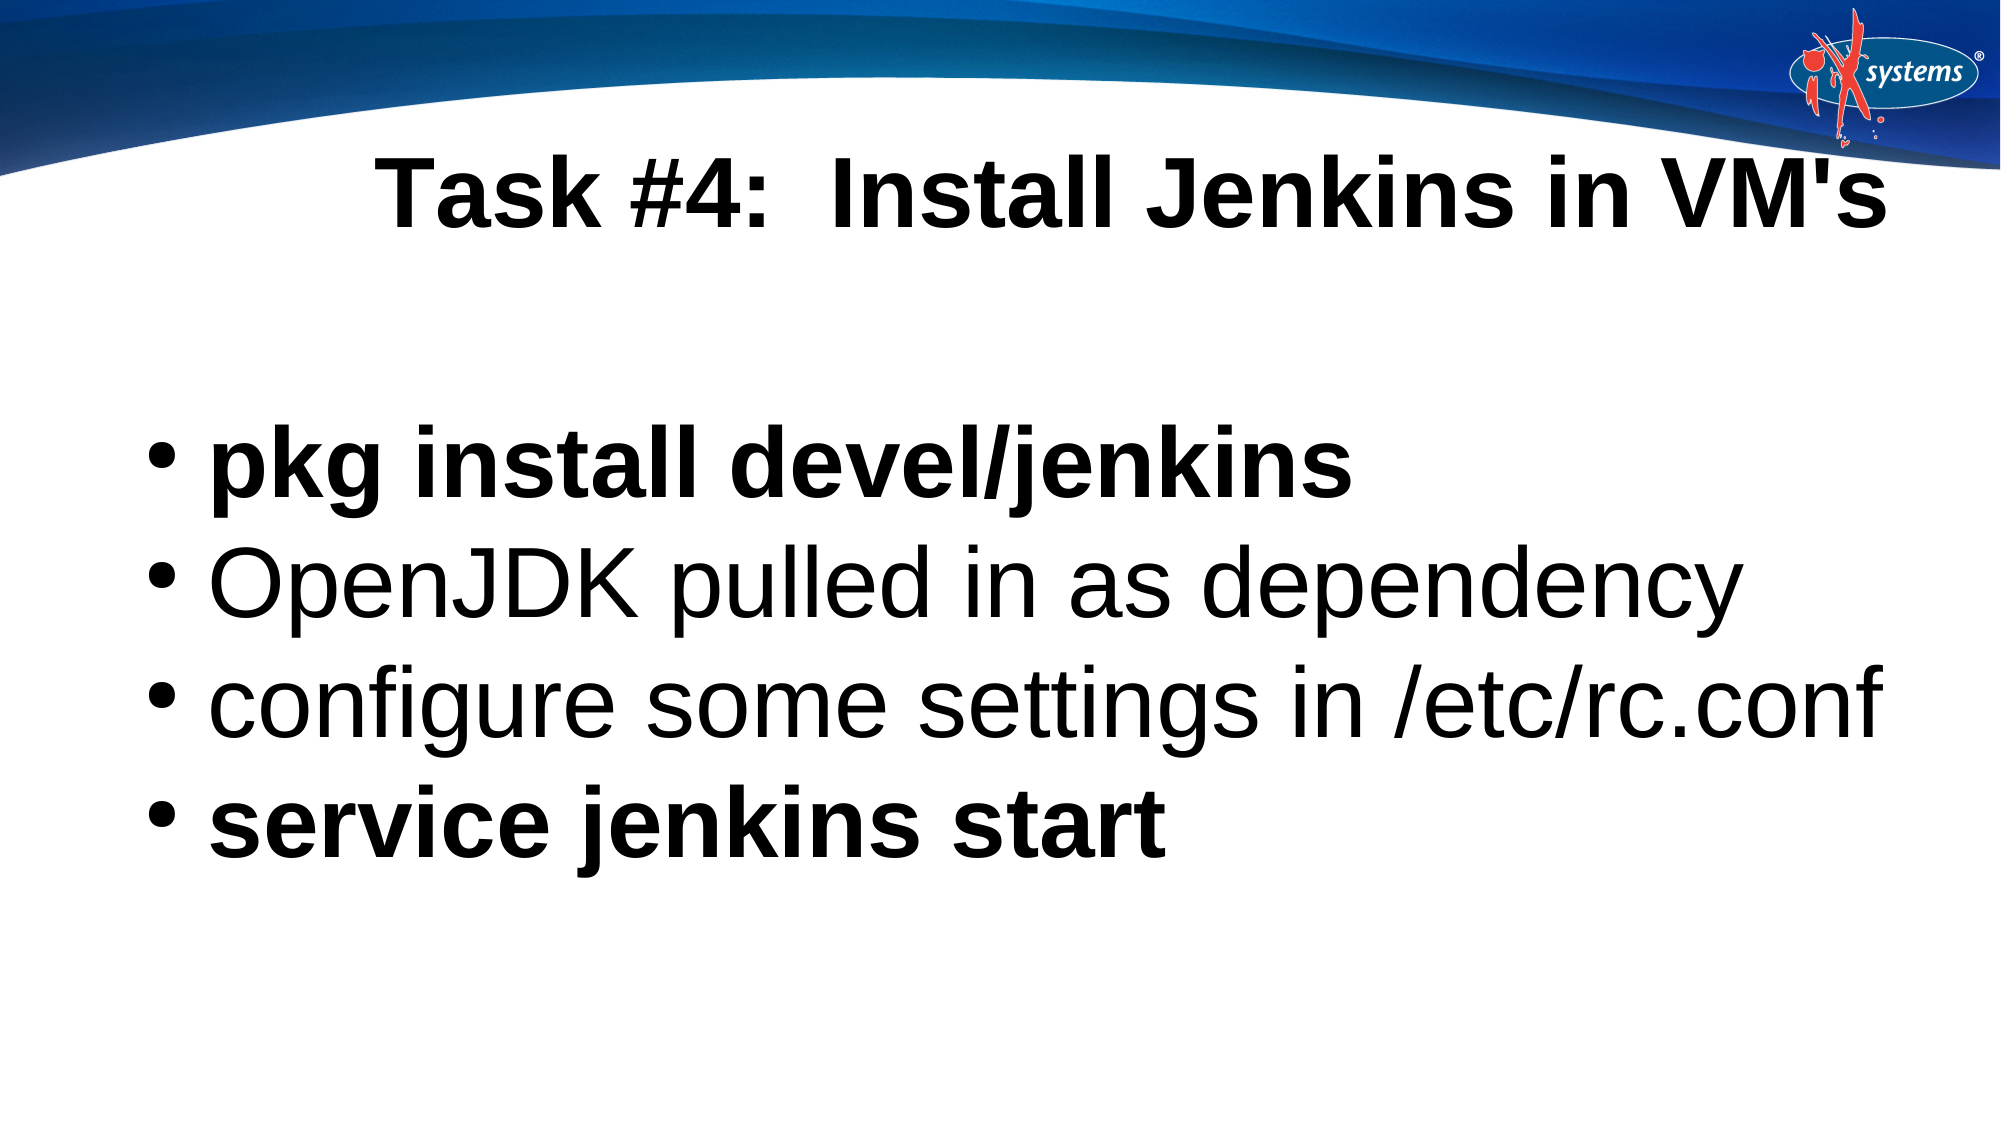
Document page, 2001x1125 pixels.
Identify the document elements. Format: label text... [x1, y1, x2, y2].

picture [0, 0, 2001, 1125]
text_box pkg install devel/jenkins OpenJDK pulled in as dependency configure some settings in /etc/rc.conf service jenkins start [129, 390, 1656, 885]
text_box Task #4: Install Jenkins in VM's [360, 120, 1111, 255]
